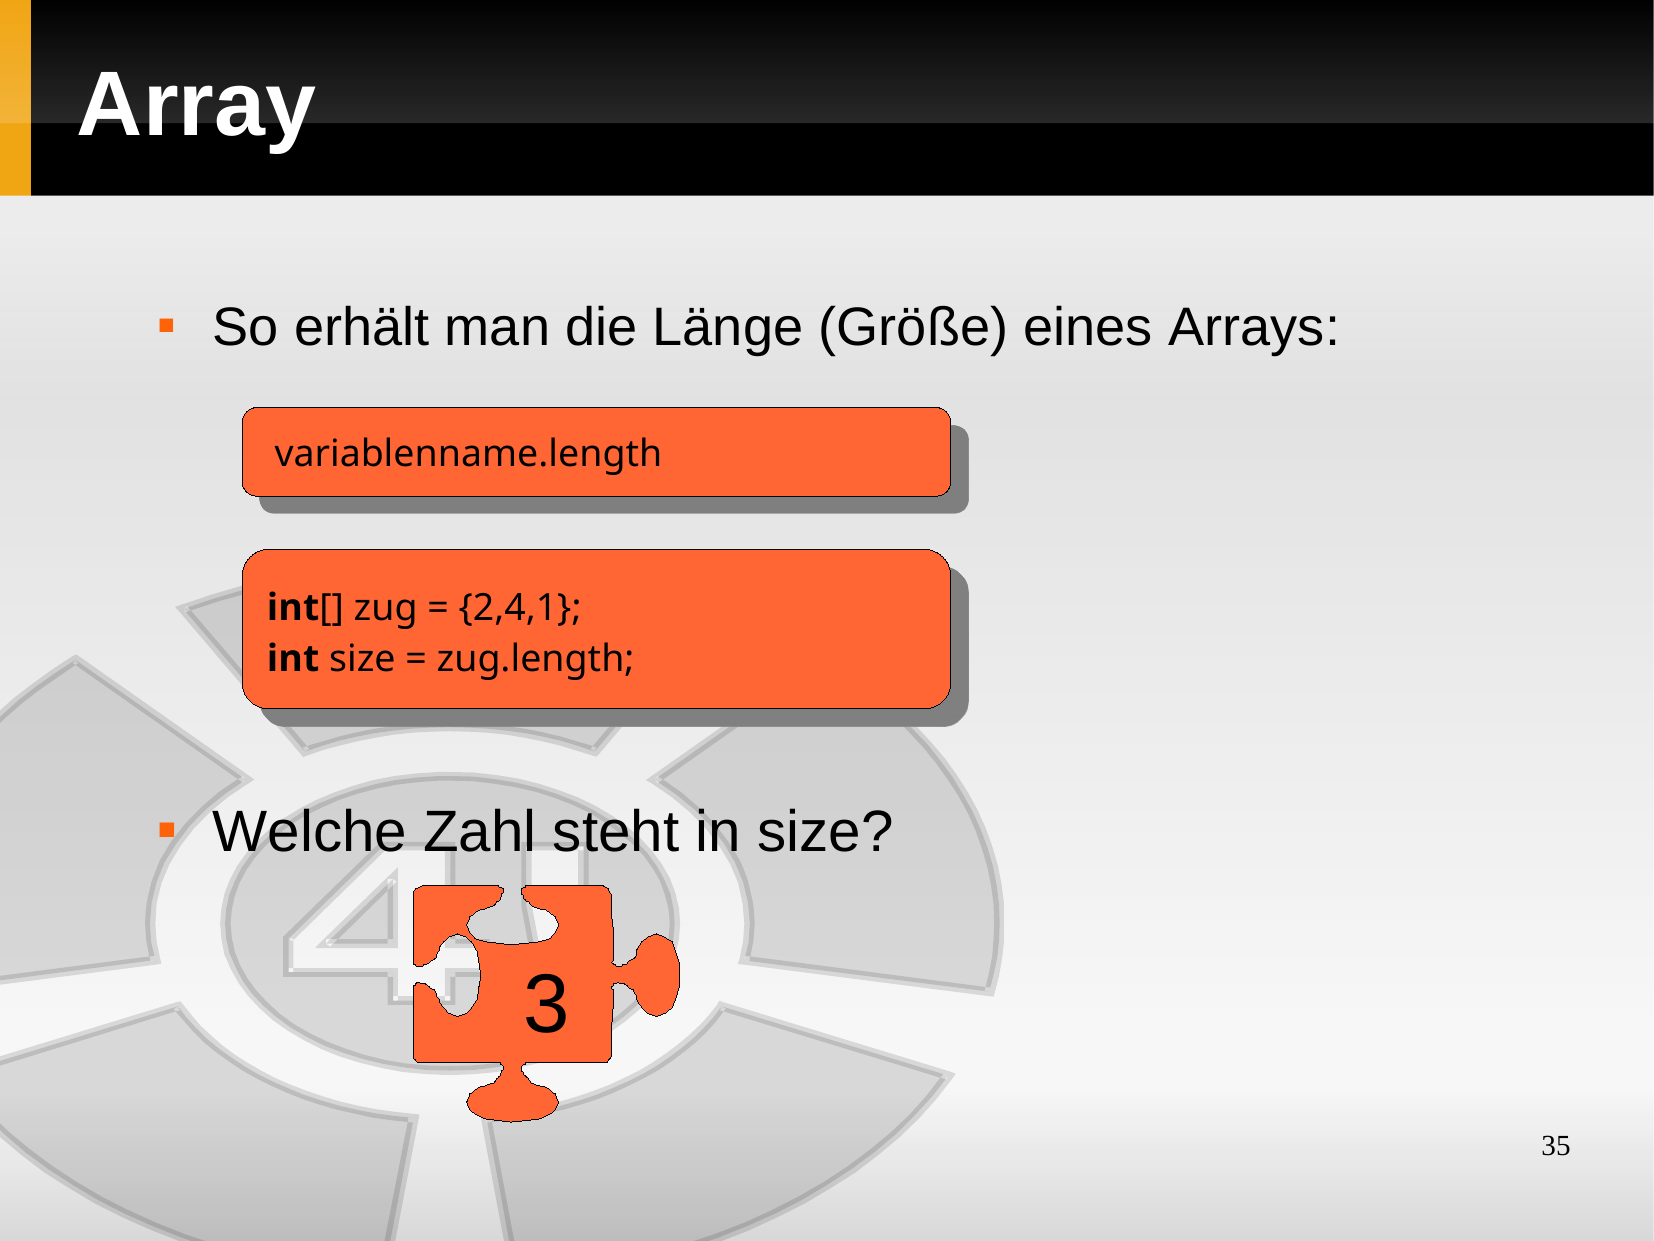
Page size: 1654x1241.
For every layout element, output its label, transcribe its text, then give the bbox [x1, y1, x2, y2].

list So erhält man die Länge (Größe) eines Arrays: Welche Zahl steht in size? [141, 296, 1630, 1100]
picture [0, 0, 1654, 1241]
title Array [76, 0, 1565, 208]
text_box 3 [413, 885, 680, 1123]
